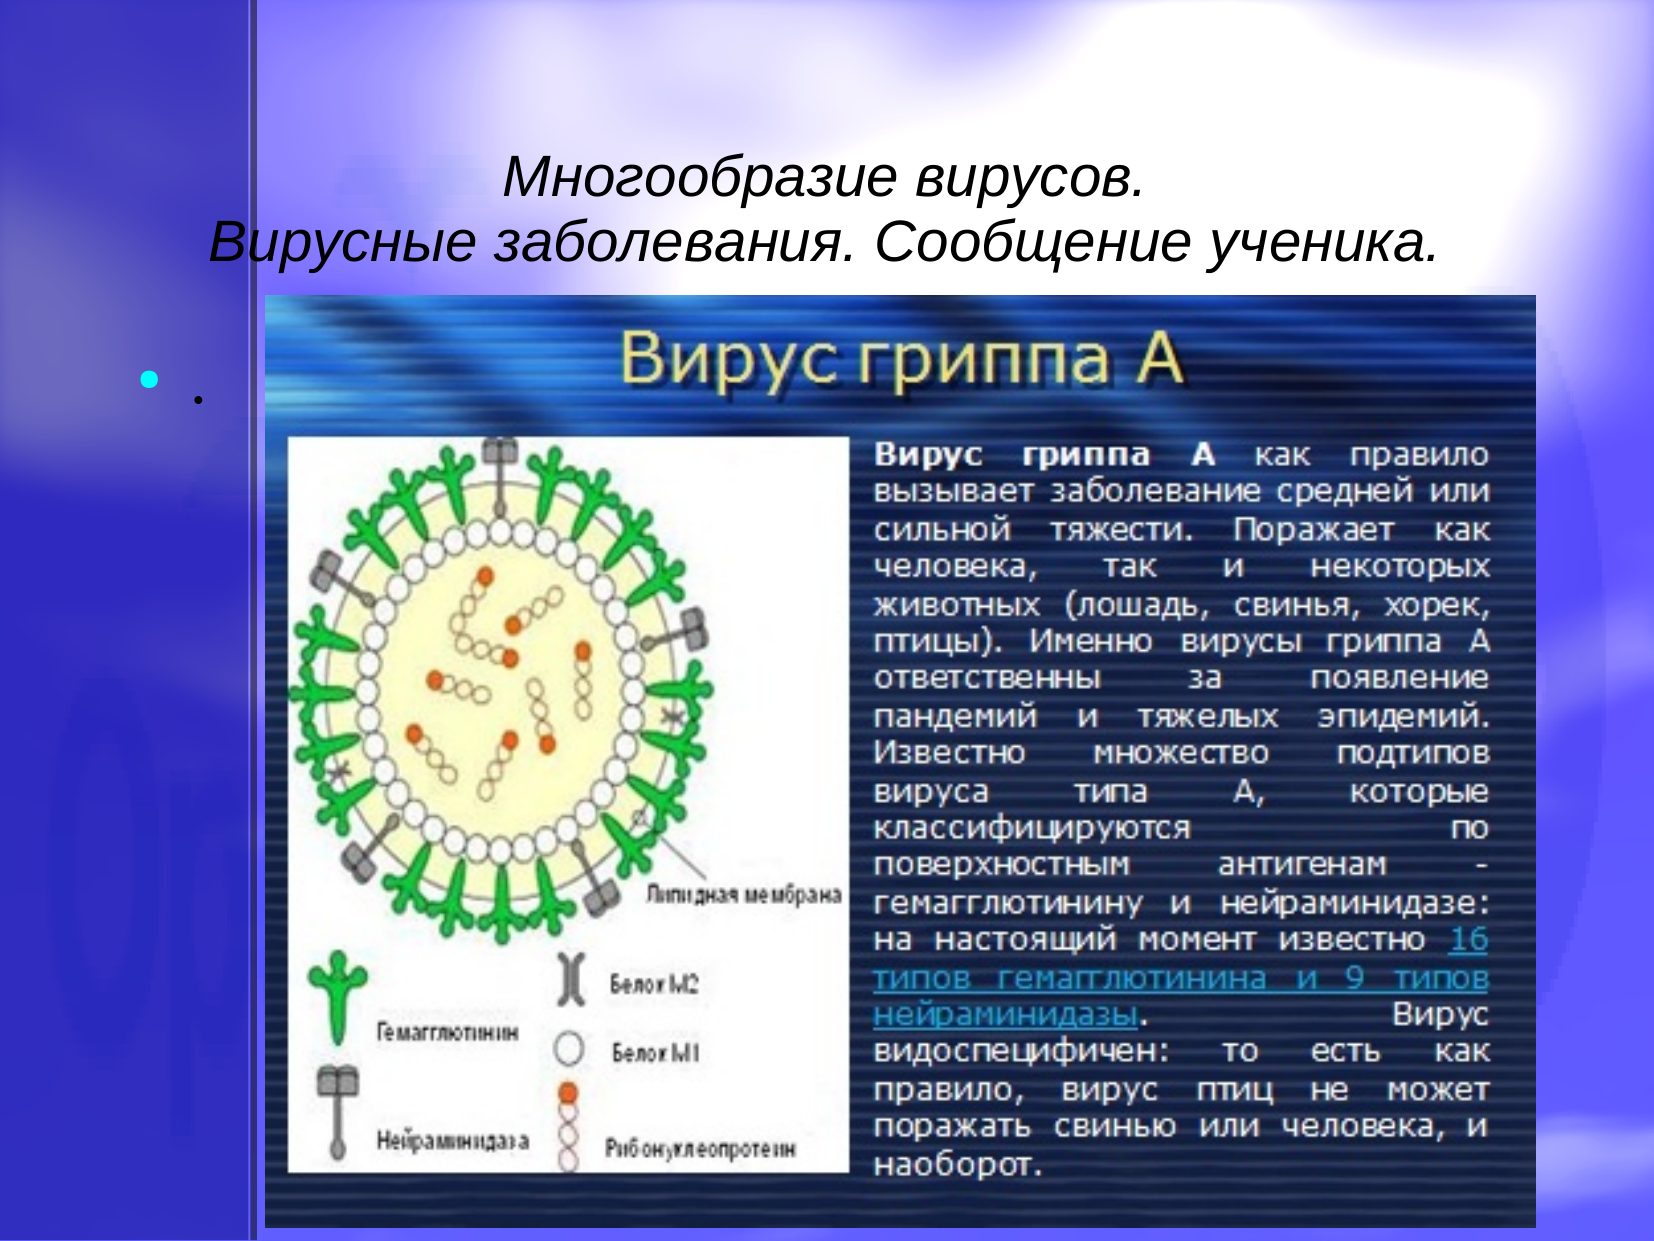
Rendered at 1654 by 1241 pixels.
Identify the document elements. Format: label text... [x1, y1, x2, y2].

picture [265, 295, 1536, 1228]
table_cell Вирусы- это мельчайшие живые организмы [257, 0, 1654, 1241]
title Многообразие вирусов. Вирусные заболевания. Сообщение ученика. [119, 104, 1533, 312]
list . [119, 344, 265, 1126]
